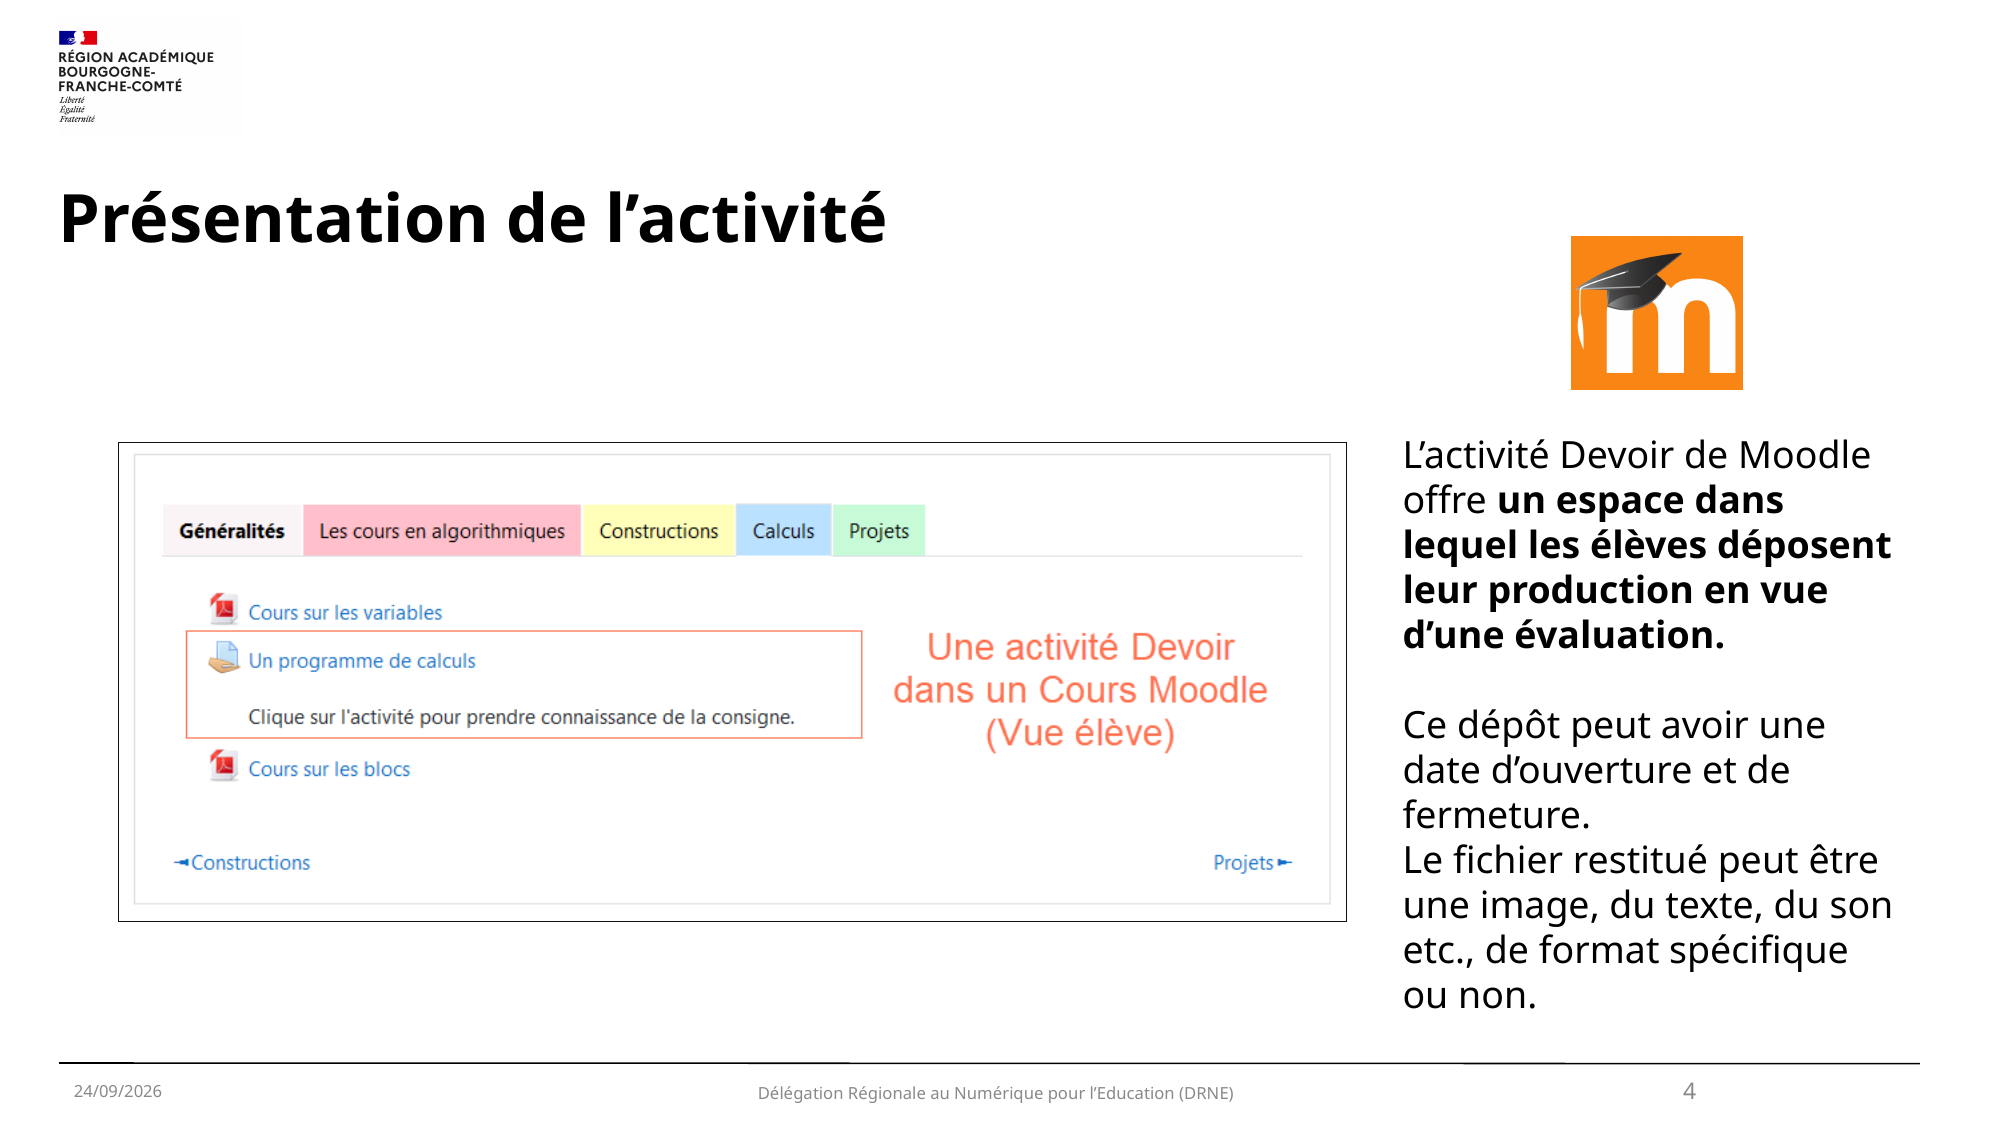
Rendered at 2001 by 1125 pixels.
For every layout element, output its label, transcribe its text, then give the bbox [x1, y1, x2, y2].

text_box 4 [1683, 1062, 1919, 1122]
picture [118, 442, 1347, 922]
text_box L’activité Devoir de Moodle offre un espace dans lequel les élèves déposent leur production en vue d’une évaluation. Ce dépôt peut avoir une date d’ouverture et de fermeture. Le fichier restitué peut être une image, du texte, du son etc., de format spécifique ou non. [1387, 423, 1920, 1034]
text_box 29/10/2024 [59, 1062, 295, 1122]
text_box Délégation Régionale au Numérique pour l’Education (DRNE) [546, 1063, 1432, 1122]
picture [1571, 236, 1743, 390]
title Présentation de l’activité [59, 147, 1919, 295]
